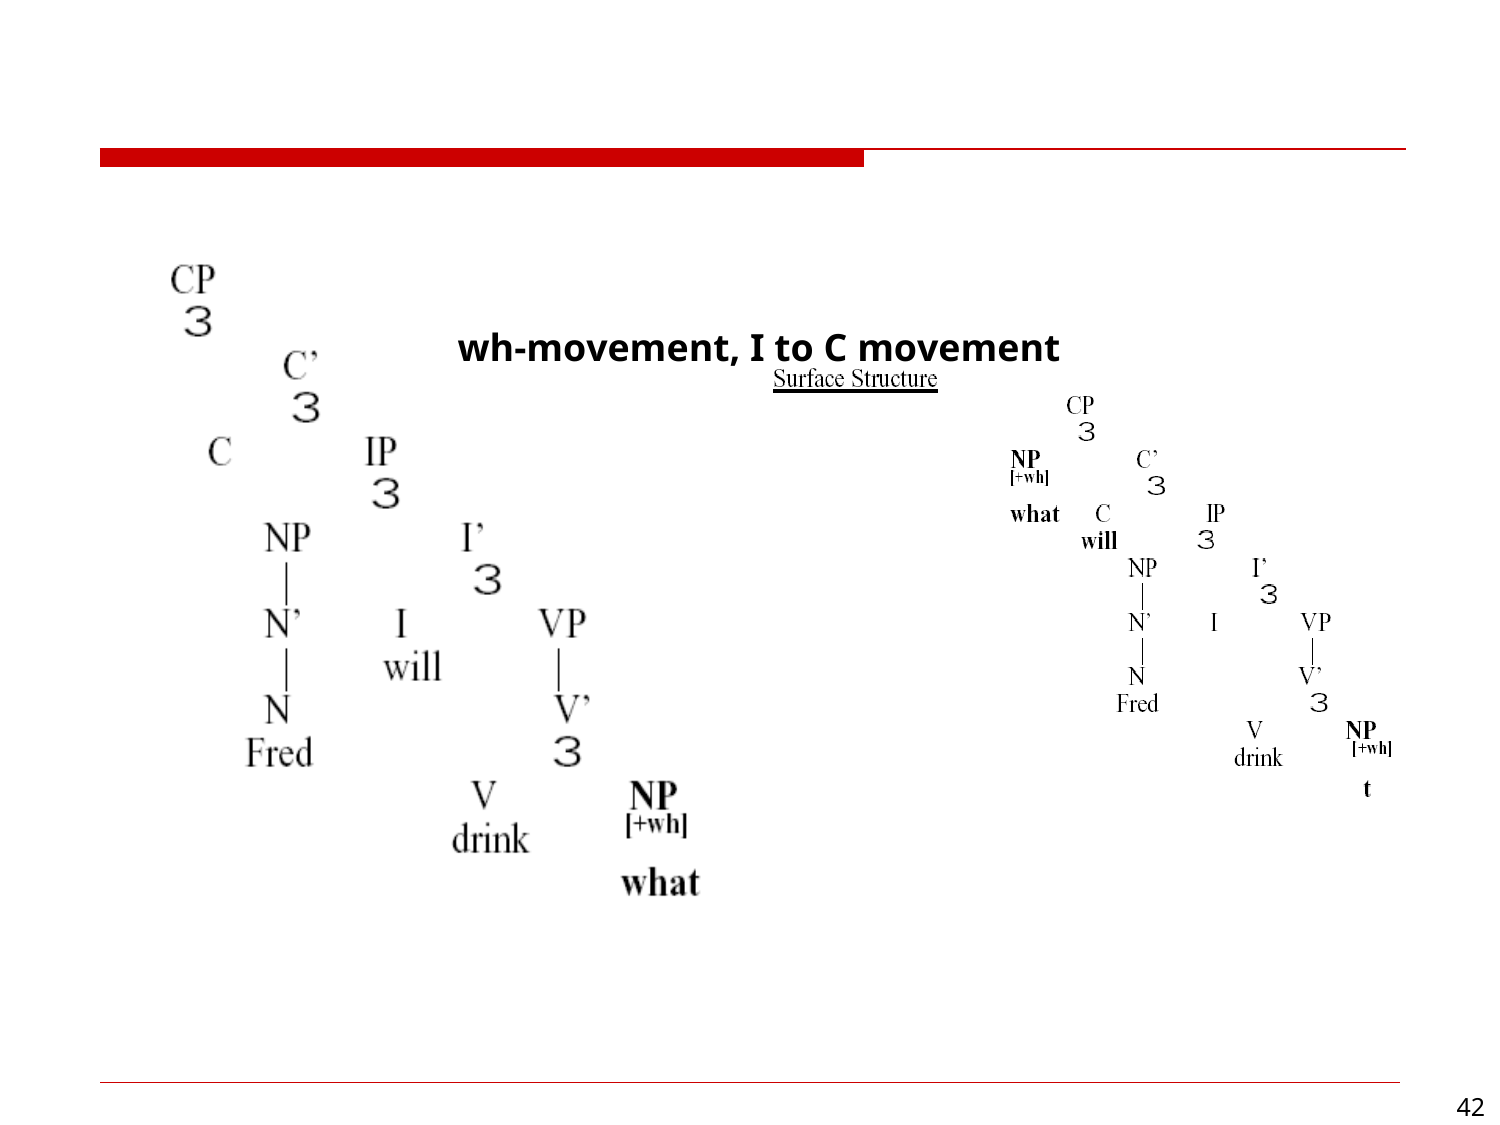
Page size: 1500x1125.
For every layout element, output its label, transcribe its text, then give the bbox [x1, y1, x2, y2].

picture [120, 249, 710, 923]
picture [761, 358, 1406, 814]
text_box wh-movement, I to C movement [442, 314, 1077, 432]
